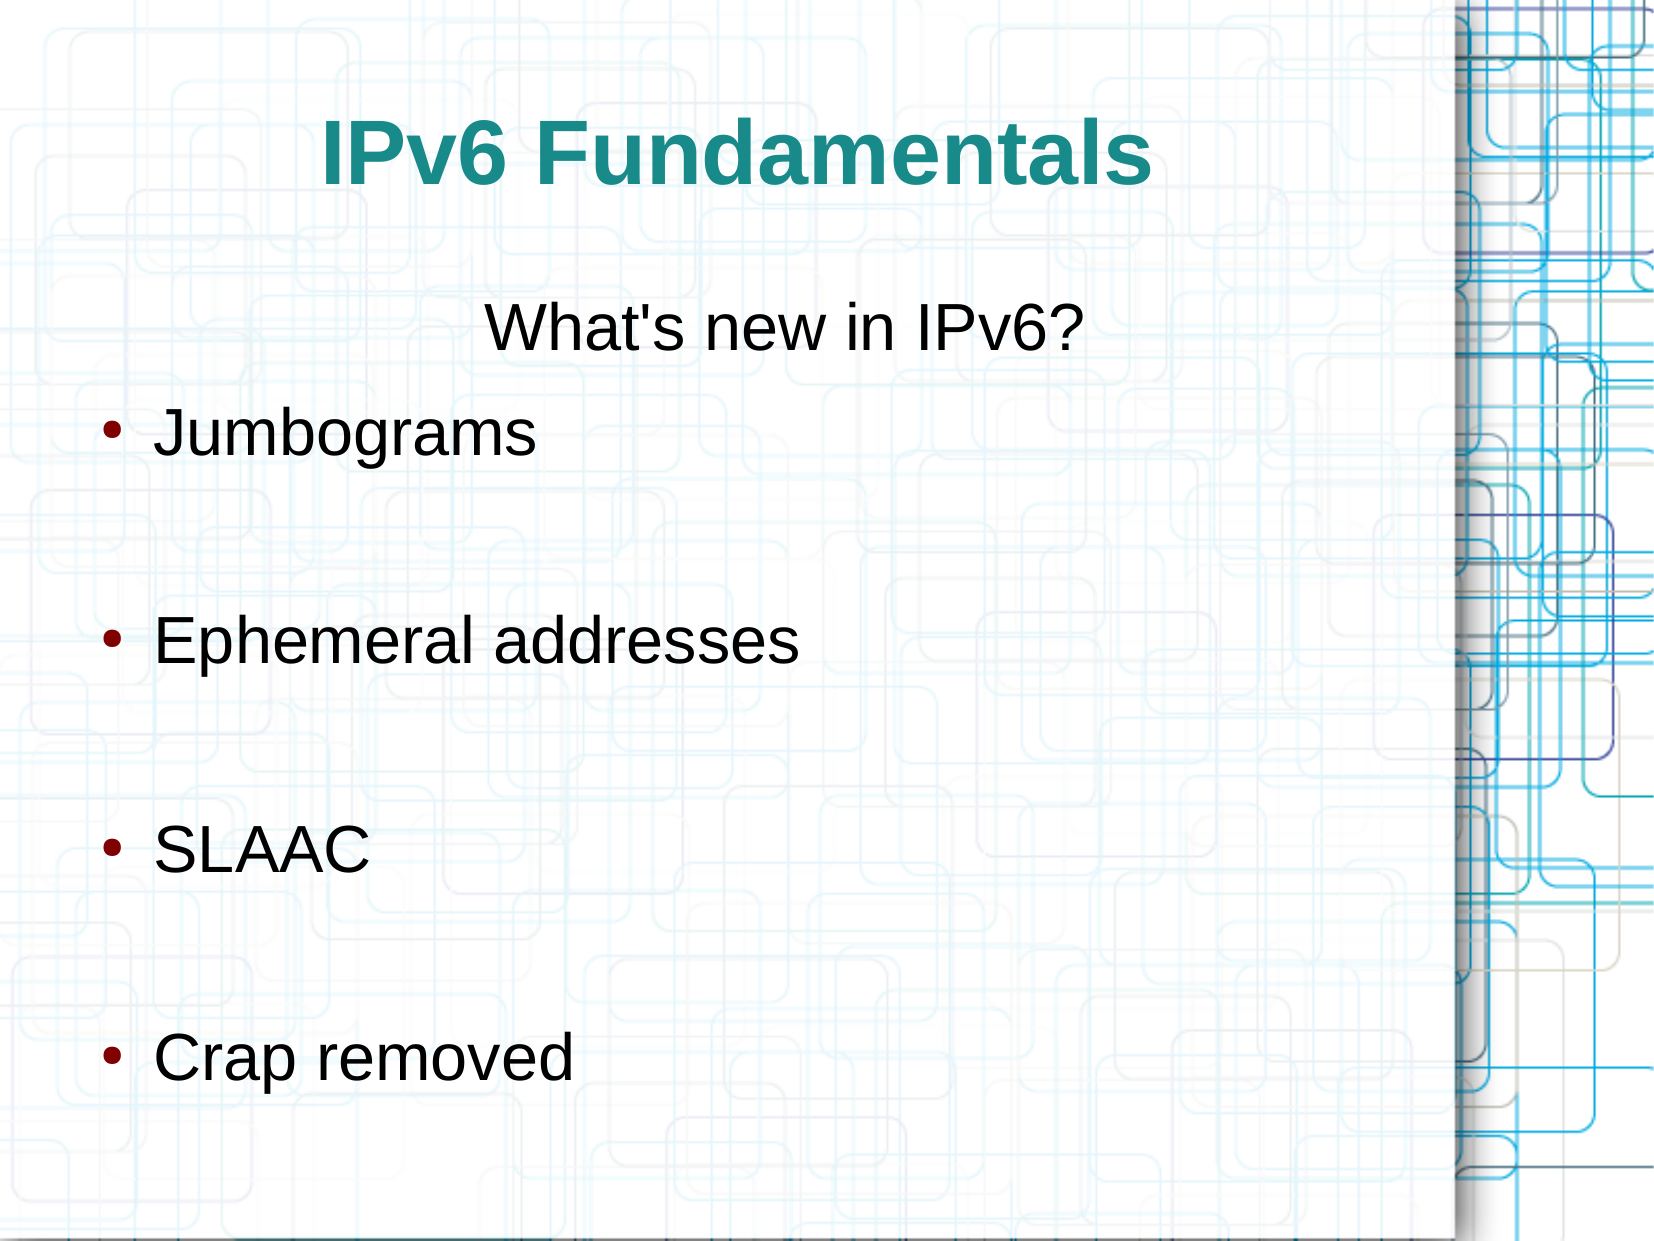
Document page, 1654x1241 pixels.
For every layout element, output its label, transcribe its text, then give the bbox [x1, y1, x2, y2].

list What's new in IPv6? Jumbograms Ephemeral addresses SLAAC Crap removed [82, 290, 1418, 1109]
picture [0, 0, 1654, 1241]
title IPv6 Fundamentals [59, 49, 1418, 257]
